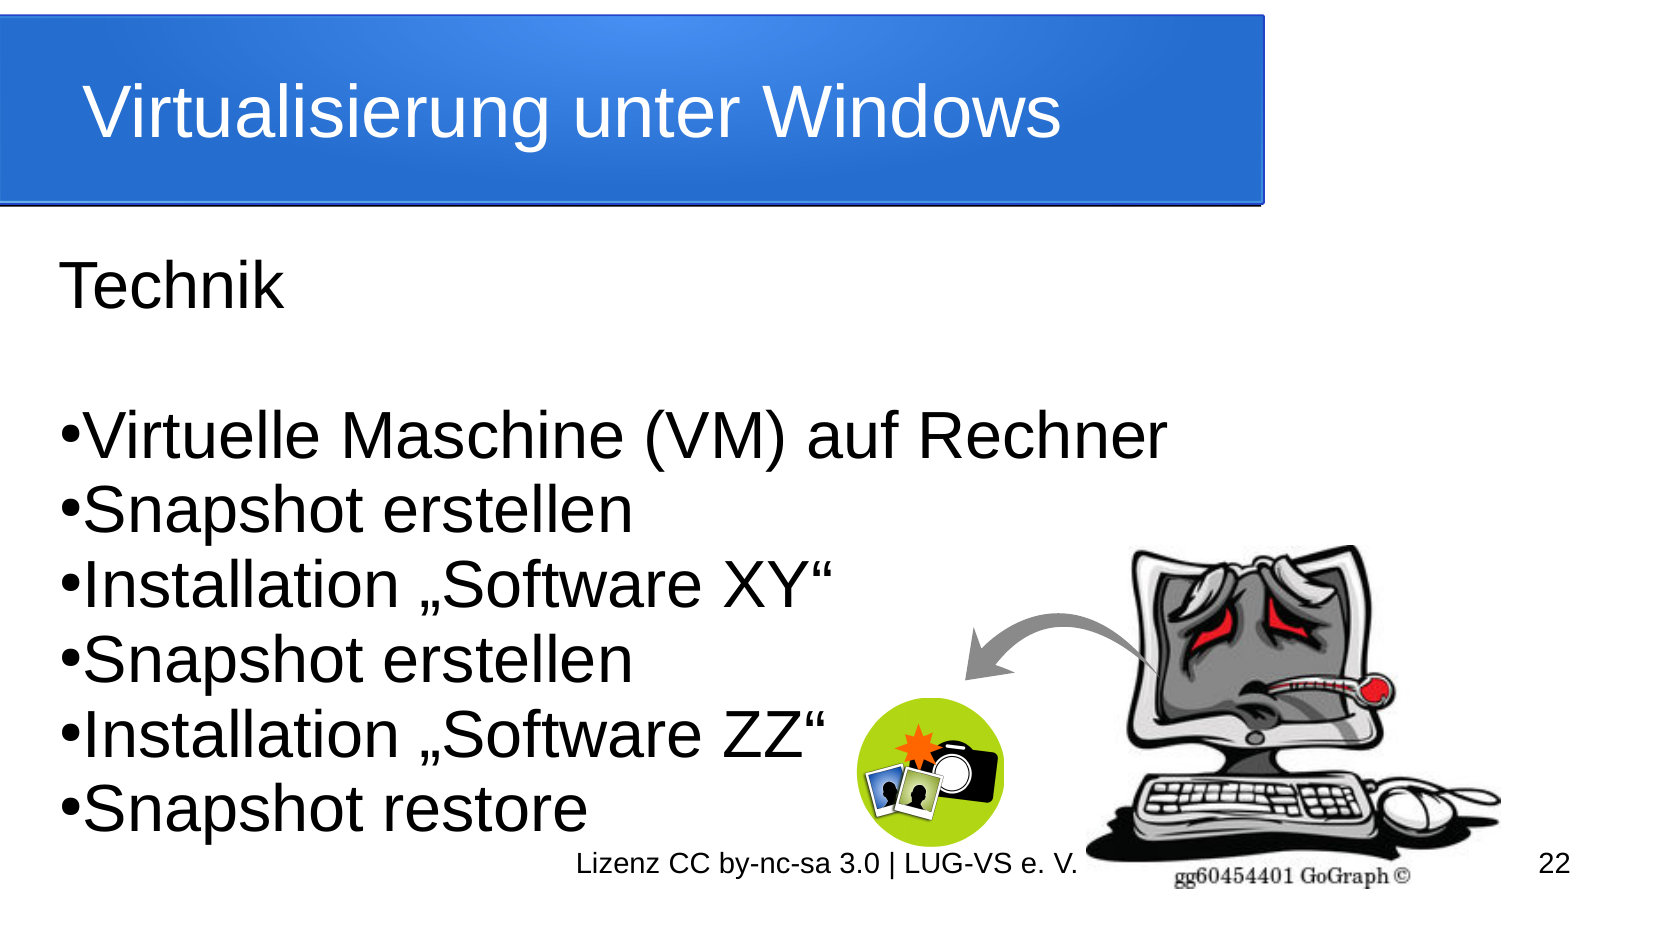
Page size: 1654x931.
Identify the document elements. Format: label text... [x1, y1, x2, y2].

picture [856, 698, 1004, 847]
picture [960, 545, 1501, 889]
title Virtualisierung unter Windows [82, 35, 1235, 189]
text_box Technik Virtuelle Maschine (VM) auf Rechner Snapshot erstellen Installation „Software XY“ Snapshot erstellen Installation „Software ZZ“ Snapshot restore [59, 248, 1607, 847]
